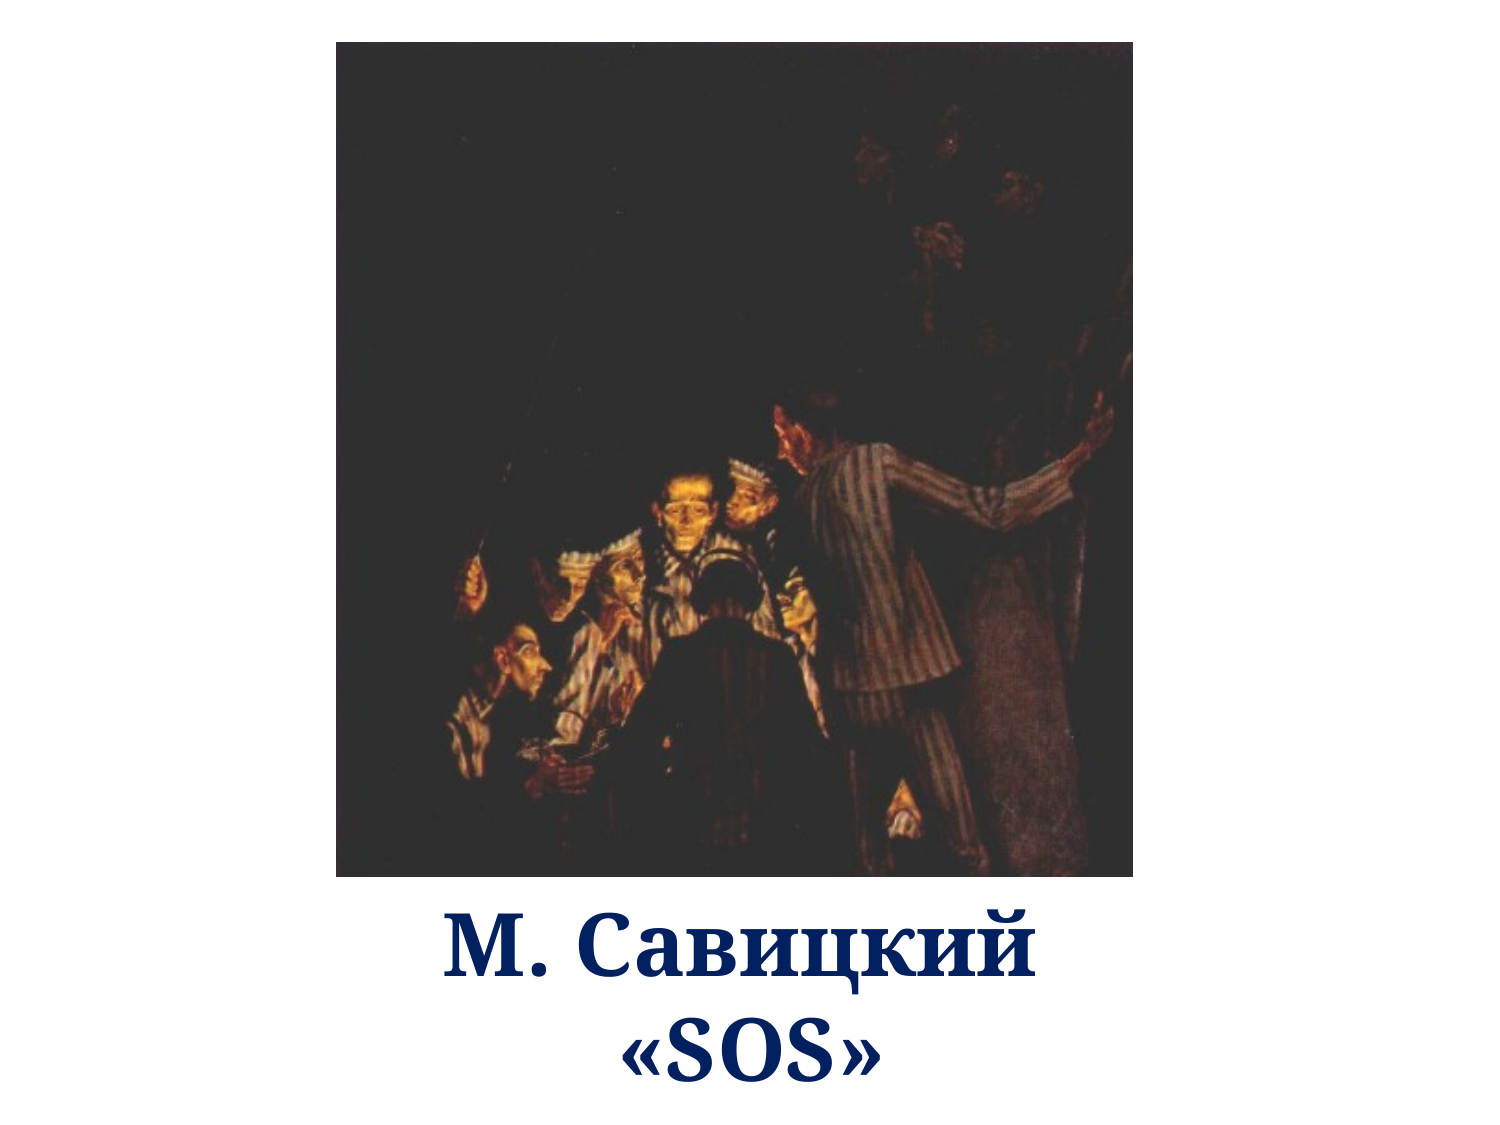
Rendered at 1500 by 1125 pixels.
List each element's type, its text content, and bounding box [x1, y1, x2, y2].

picture [336, 42, 1133, 877]
title М. Савицкий «SOS» [76, 881, 1427, 1069]
